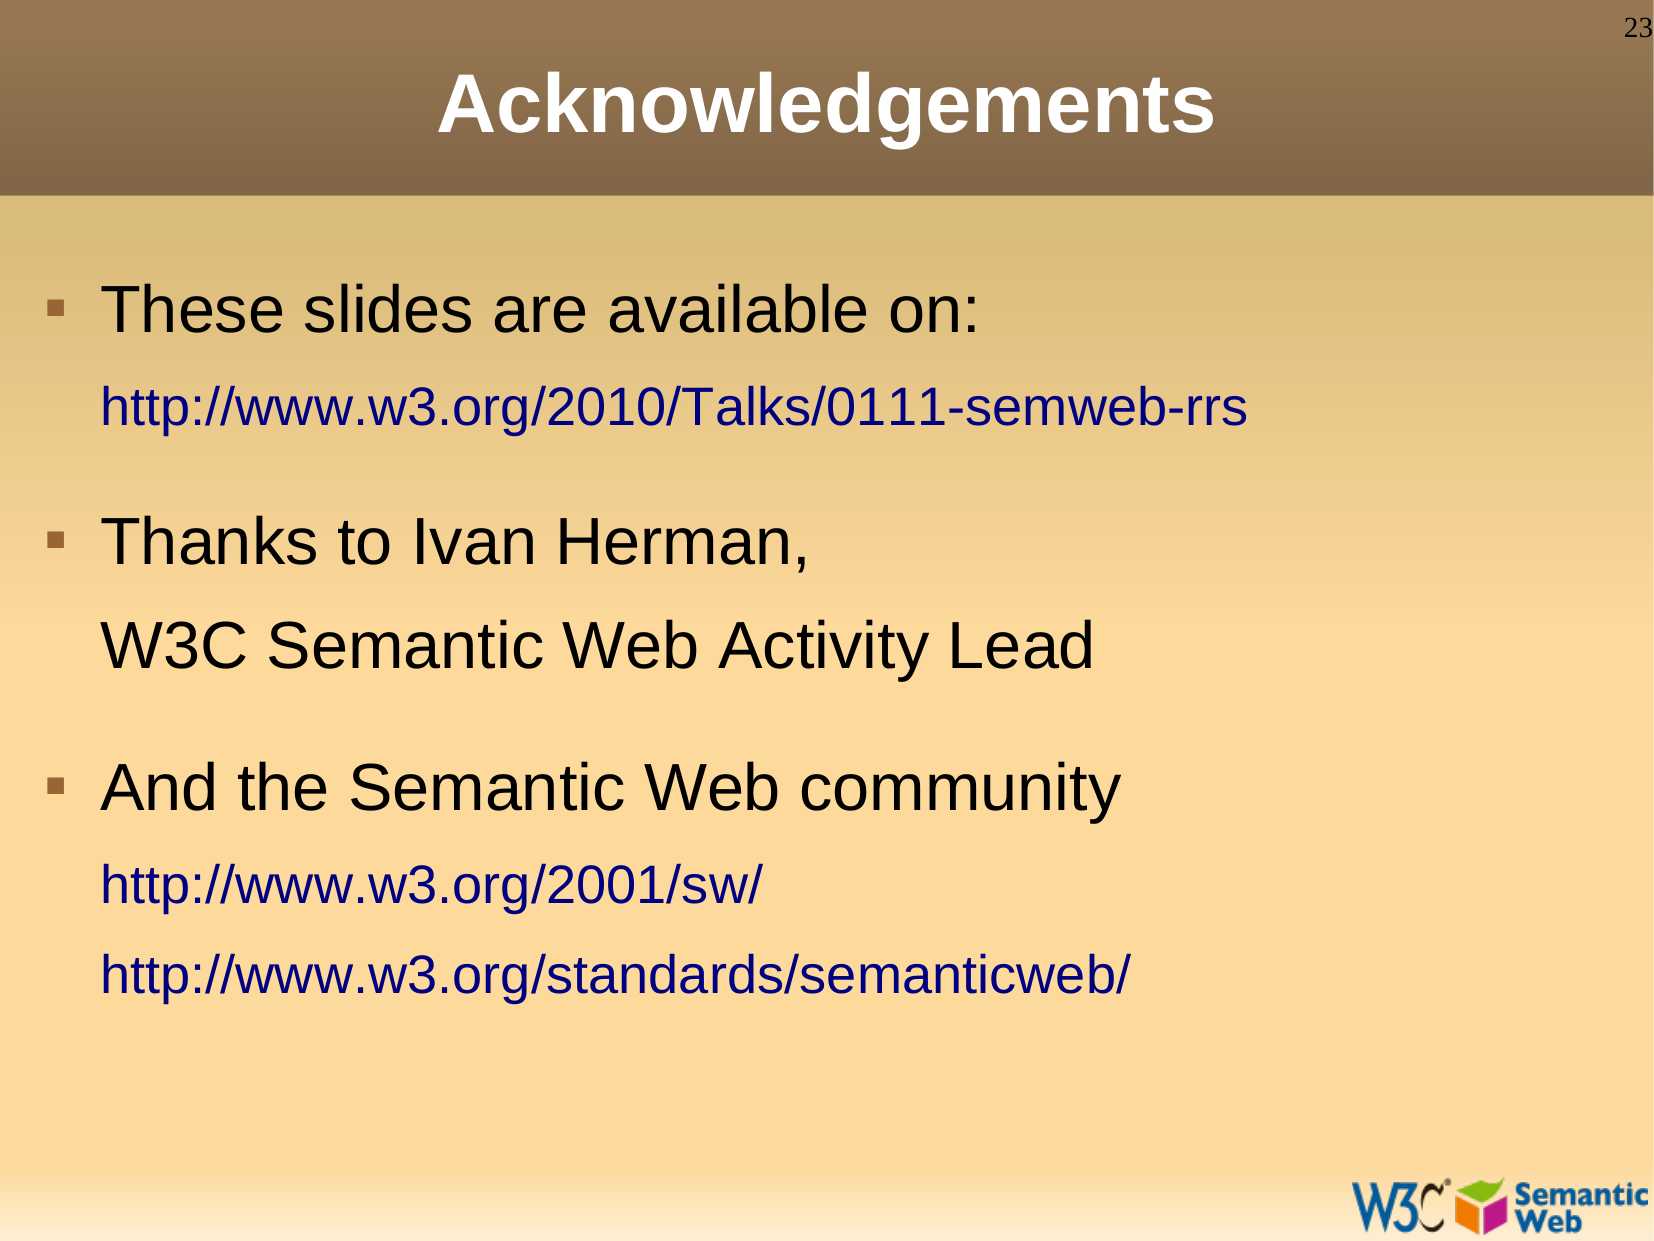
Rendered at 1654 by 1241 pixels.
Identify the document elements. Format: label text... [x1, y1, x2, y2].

title Acknowledgements [0, 0, 1654, 208]
list These slides are available on: http://www.w3.org/2010/Talks/0111-semweb-rrs Thanks to Ivan Herman, W3C Semantic Web Activity Lead And the Semantic Web community http://www.w3.org/2001/sw/ http://www.w3.org/standards/semanticweb/ [29, 272, 1624, 1006]
picture [0, 208, 1654, 1241]
